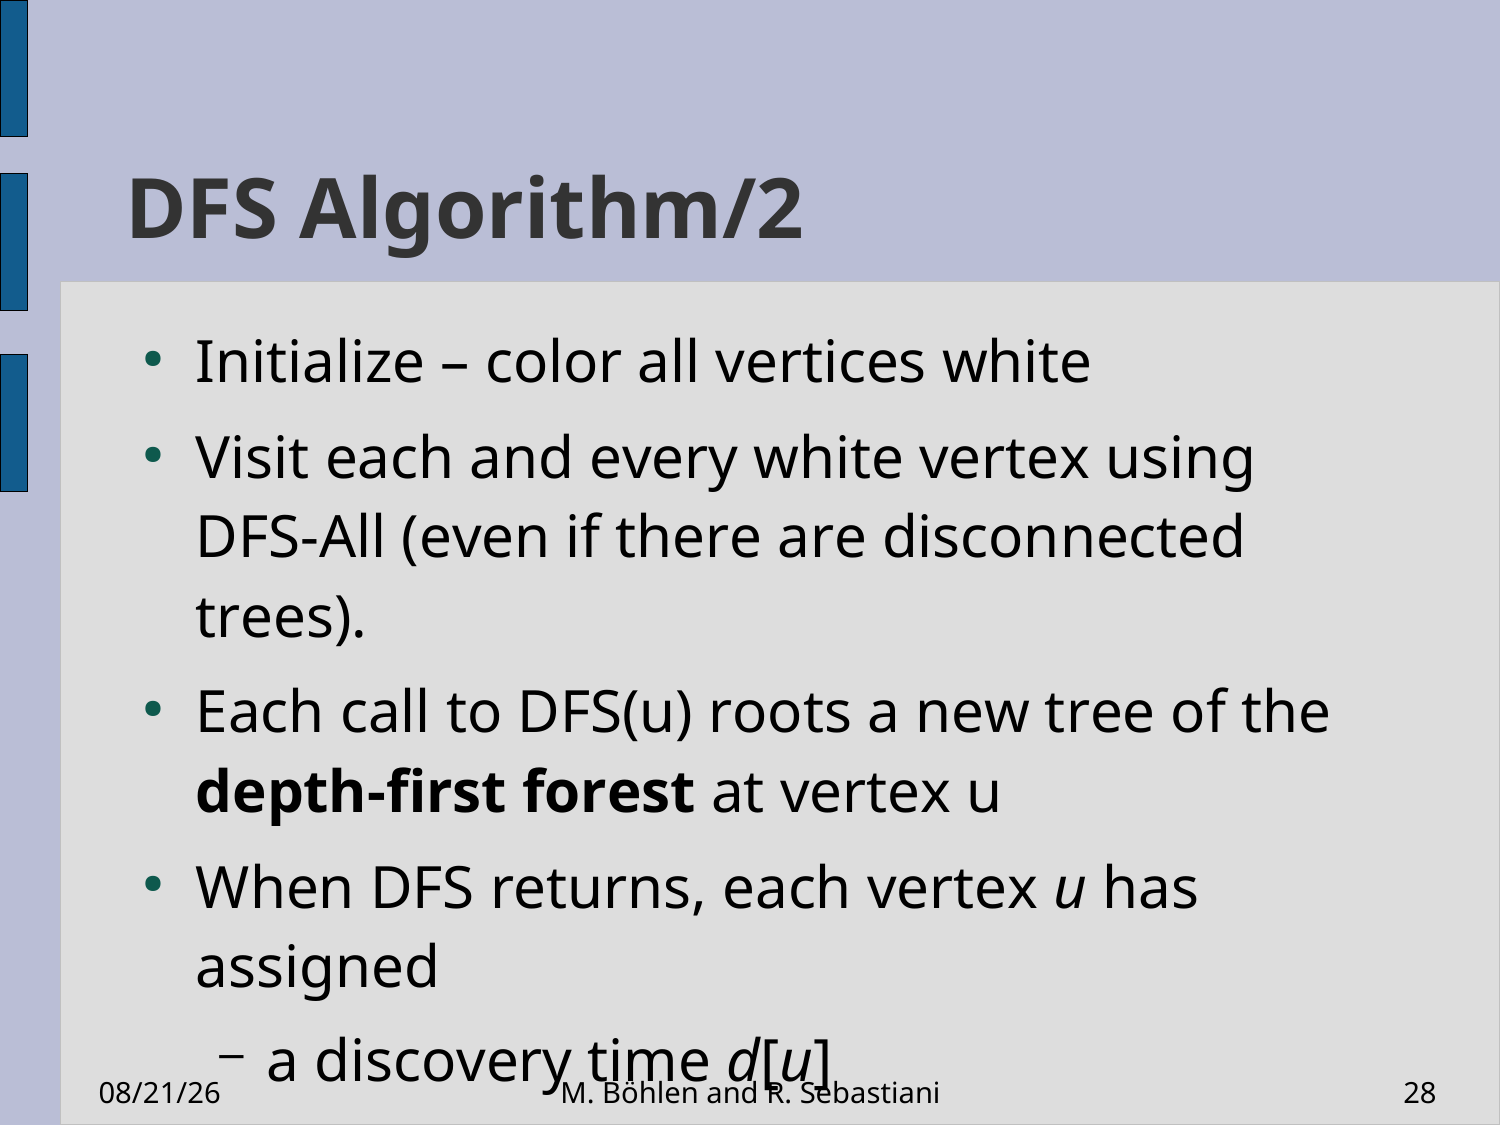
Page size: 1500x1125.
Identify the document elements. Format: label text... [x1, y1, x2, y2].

list Initialize – color all vertices white Visit each and every white vertex using DFS-All (even if there are disconnected trees). Each call to DFS(u) roots a new tree of the depth-first forest at vertex u When DFS returns, each vertex u has assigned a discovery time d[u] a finishing time f[u] [110, 312, 1392, 1037]
title DFS Algorithm/2 [110, 67, 1392, 271]
